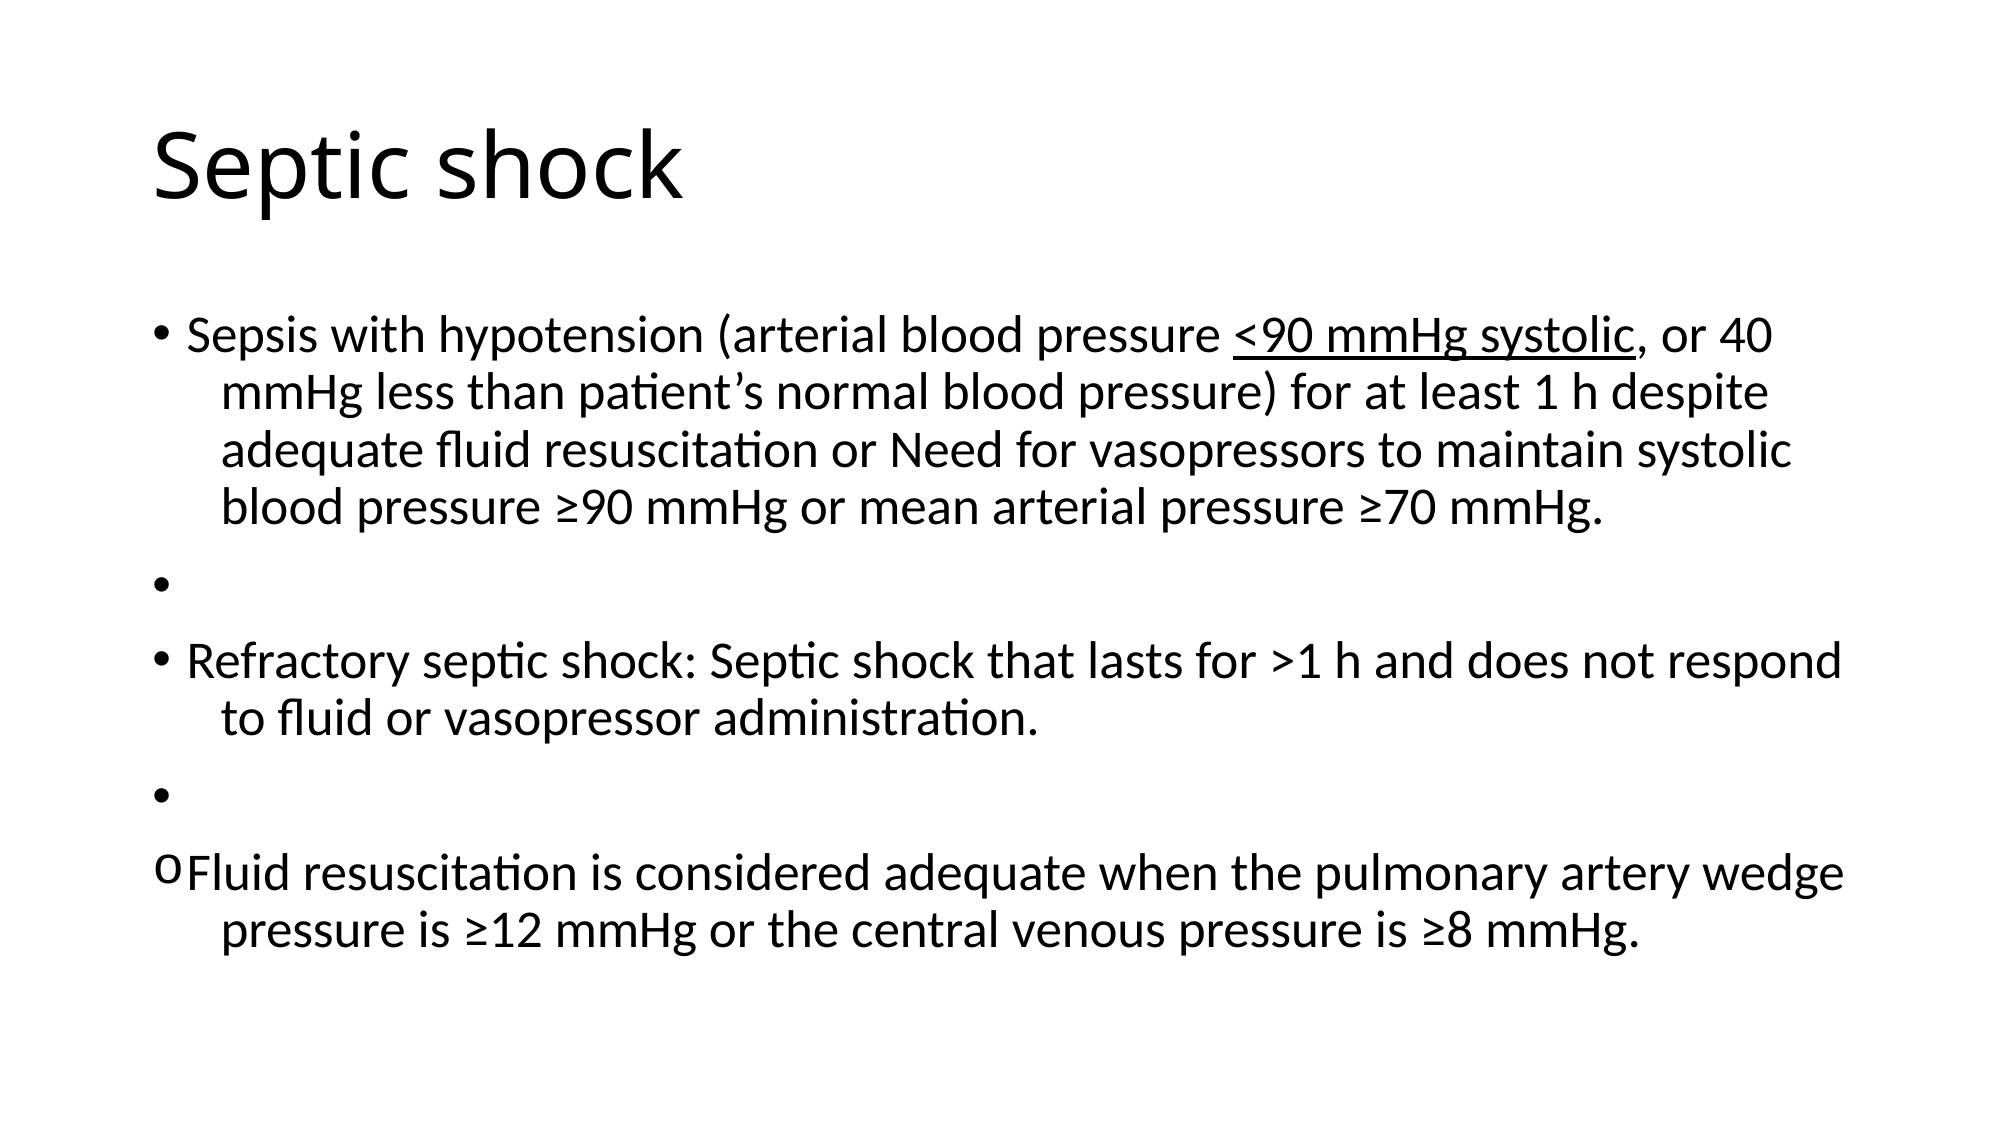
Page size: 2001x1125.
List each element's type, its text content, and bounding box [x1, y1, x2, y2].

title Septic shock [137, 59, 1863, 278]
list Sepsis with hypotension (arterial blood pressure <90 mmHg systolic, or 40 mmHg less than patient’s normal blood pressure) for at least 1 h despite adequate fluid resuscitation or Need for vasopressors to maintain systolic blood pressure ≥90 mmHg or mean arterial pressure ≥70 mmHg. Refractory septic shock: Septic shock that lasts for >1 h and does not respond to fluid or vasopressor administration. Fluid resuscitation is considered adequate when the pulmonary artery wedge pressure is ≥12 mmHg or the central venous pressure is ≥8 mmHg. [137, 299, 1863, 1014]
